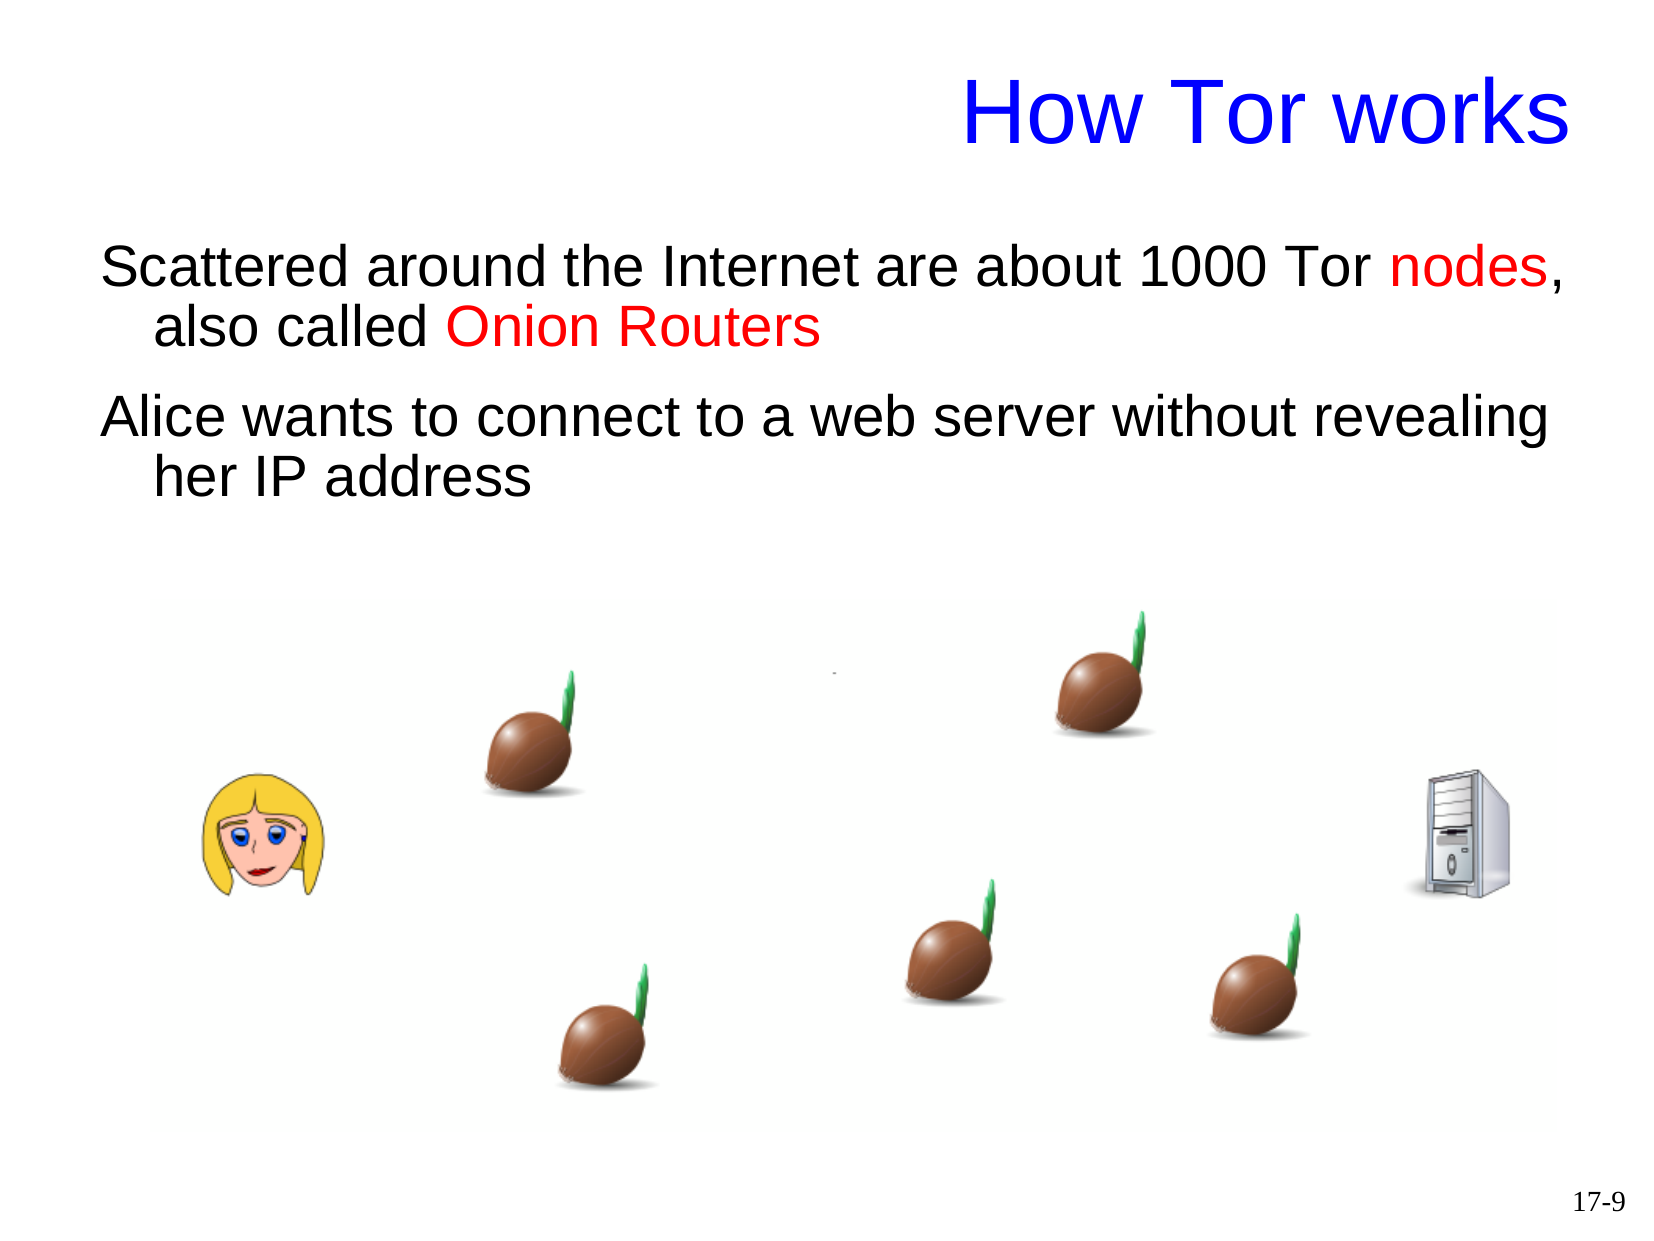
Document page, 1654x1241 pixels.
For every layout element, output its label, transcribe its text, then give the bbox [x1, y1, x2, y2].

list Scattered around the Internet are about 1000 Tor nodes, also called Onion Routers Alice wants to connect to a web server without revealing her IP address [82, 237, 1571, 1156]
title How Tor works [84, 18, 1573, 211]
picture [150, 599, 1557, 1132]
